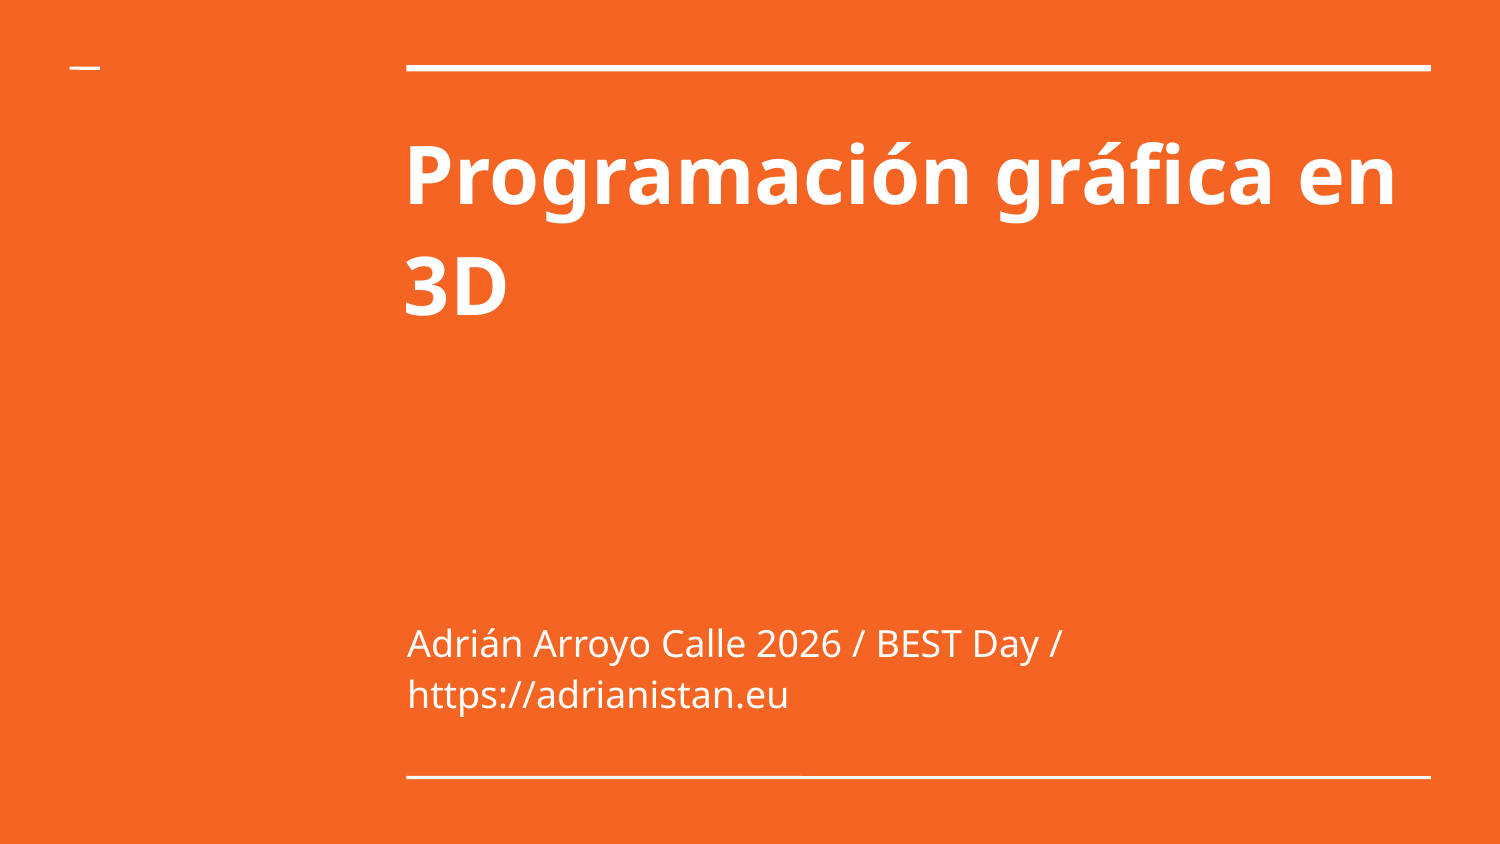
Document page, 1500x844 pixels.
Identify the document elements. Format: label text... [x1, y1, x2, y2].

subtitle Adrián Arroyo Calle 2026 / BEST Day / https://adrianistan.eu [392, 531, 1431, 735]
title Programación gráfica en 3D [389, 103, 1428, 357]
